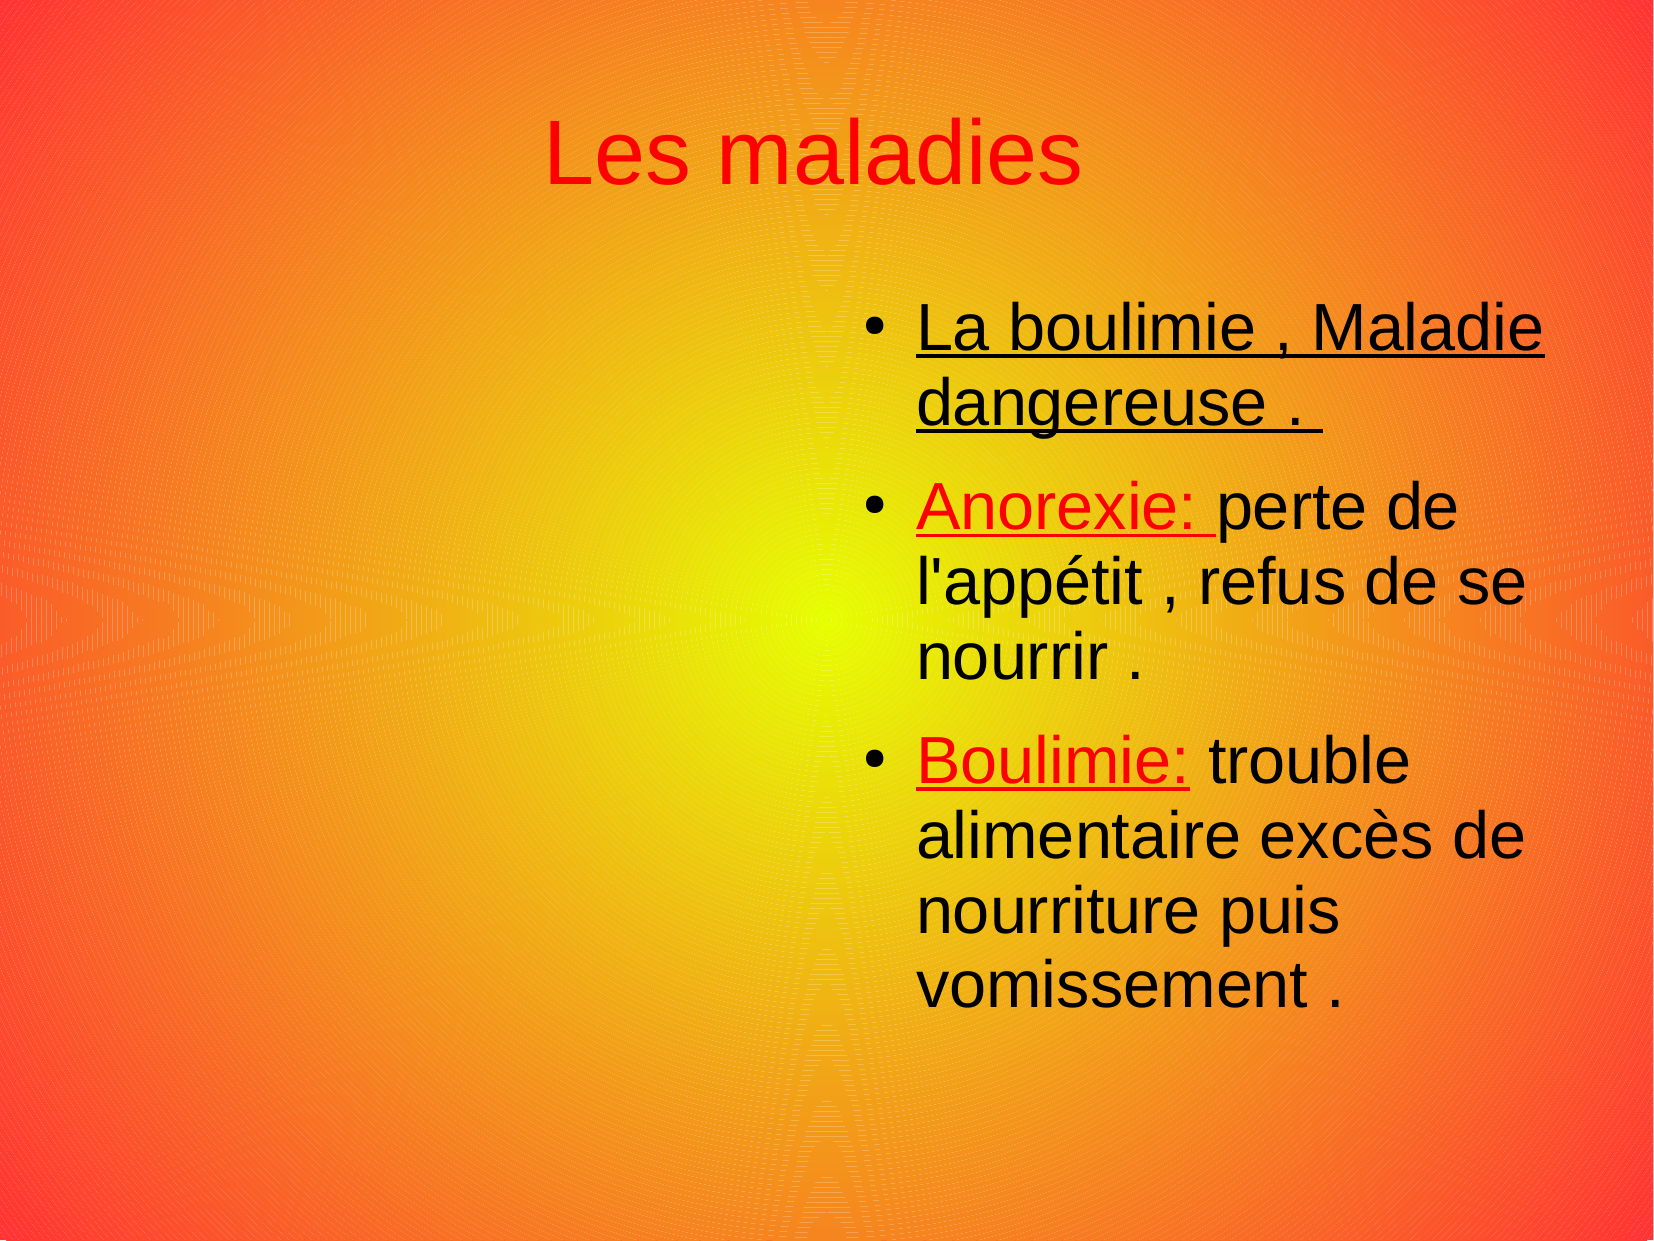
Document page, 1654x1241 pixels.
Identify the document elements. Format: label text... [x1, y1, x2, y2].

title Les maladies [82, 49, 1571, 257]
list La boulimie , Maladie dangereuse . Anorexie: perte de l'appétit , refus de se nourrir . Boulimie: trouble alimentaire excès de nourriture puis vomissement . [845, 290, 1572, 1109]
picture [182, 295, 746, 1114]
